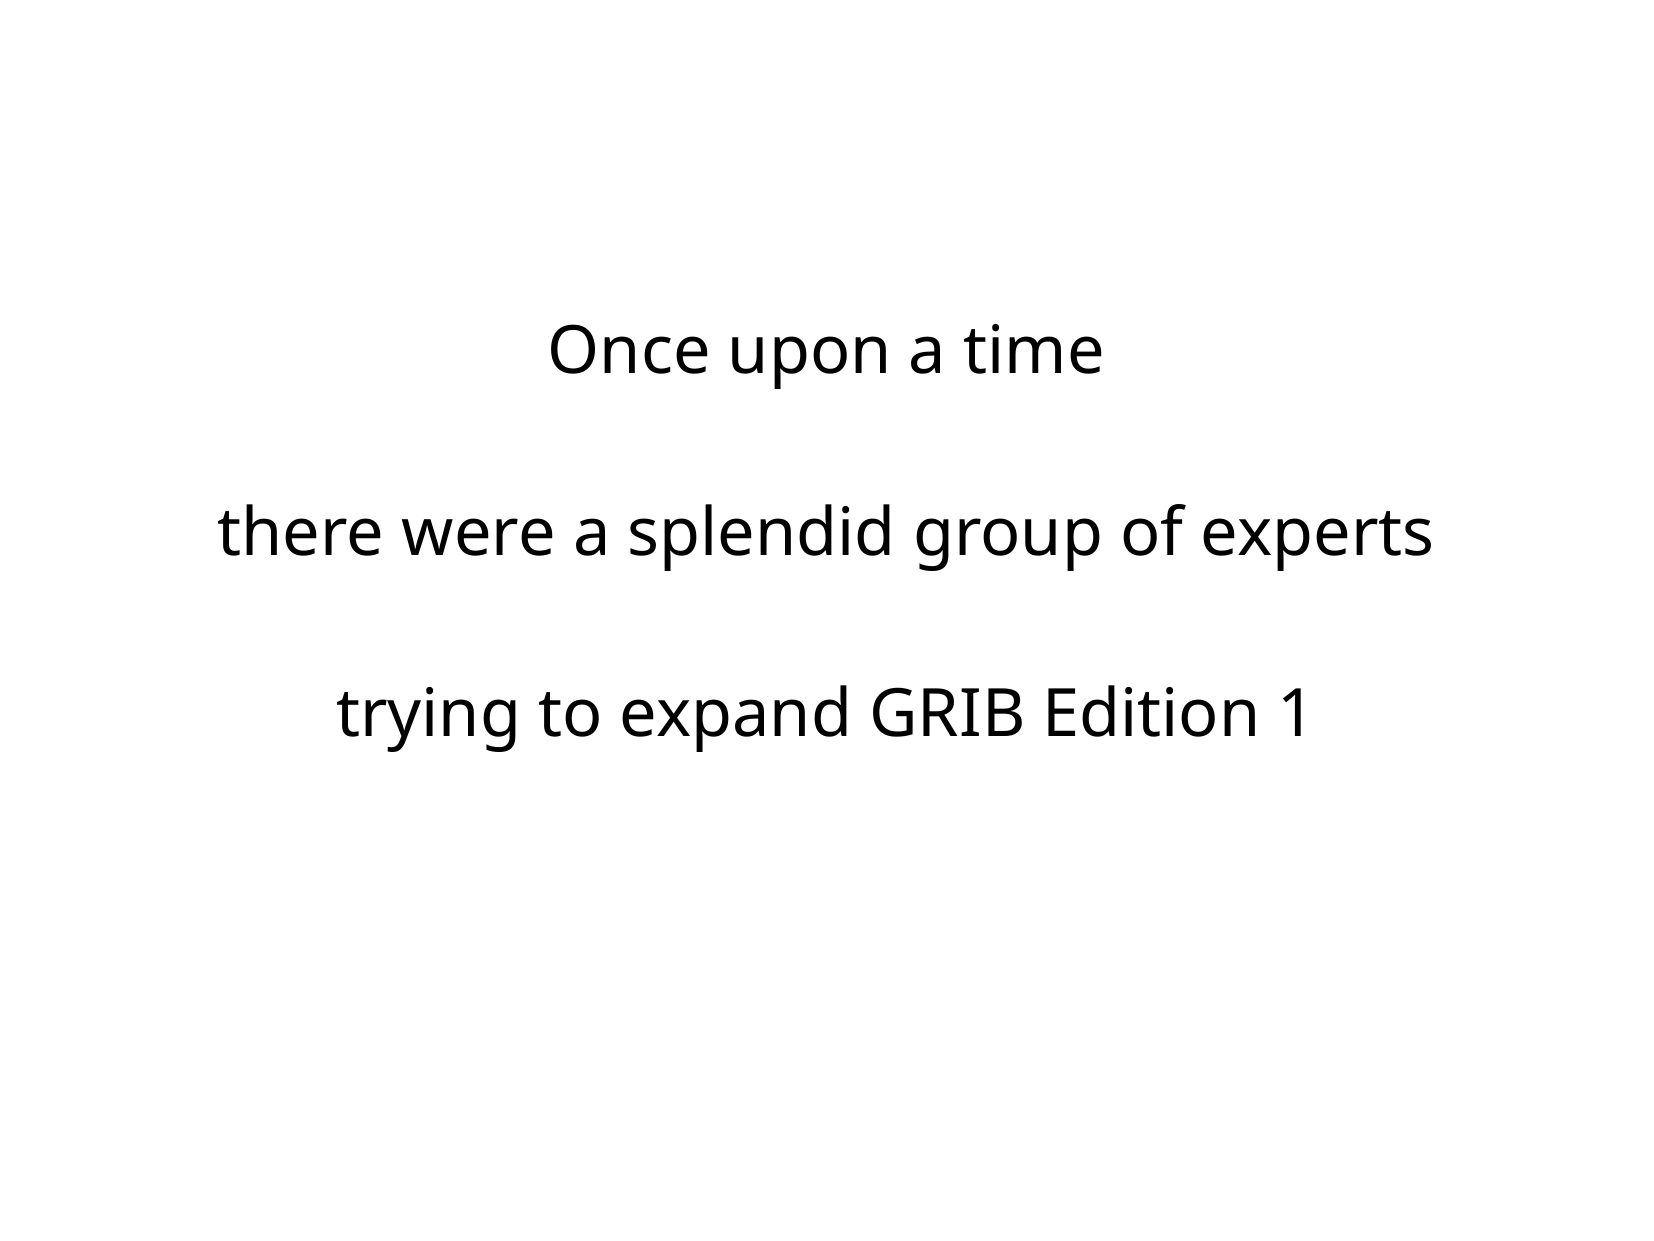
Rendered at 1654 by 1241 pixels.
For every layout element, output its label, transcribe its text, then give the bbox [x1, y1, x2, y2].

subtitle Once upon a time there were a splendid group of experts trying to expand GRIB Edition 1 [82, 49, 1571, 1010]
